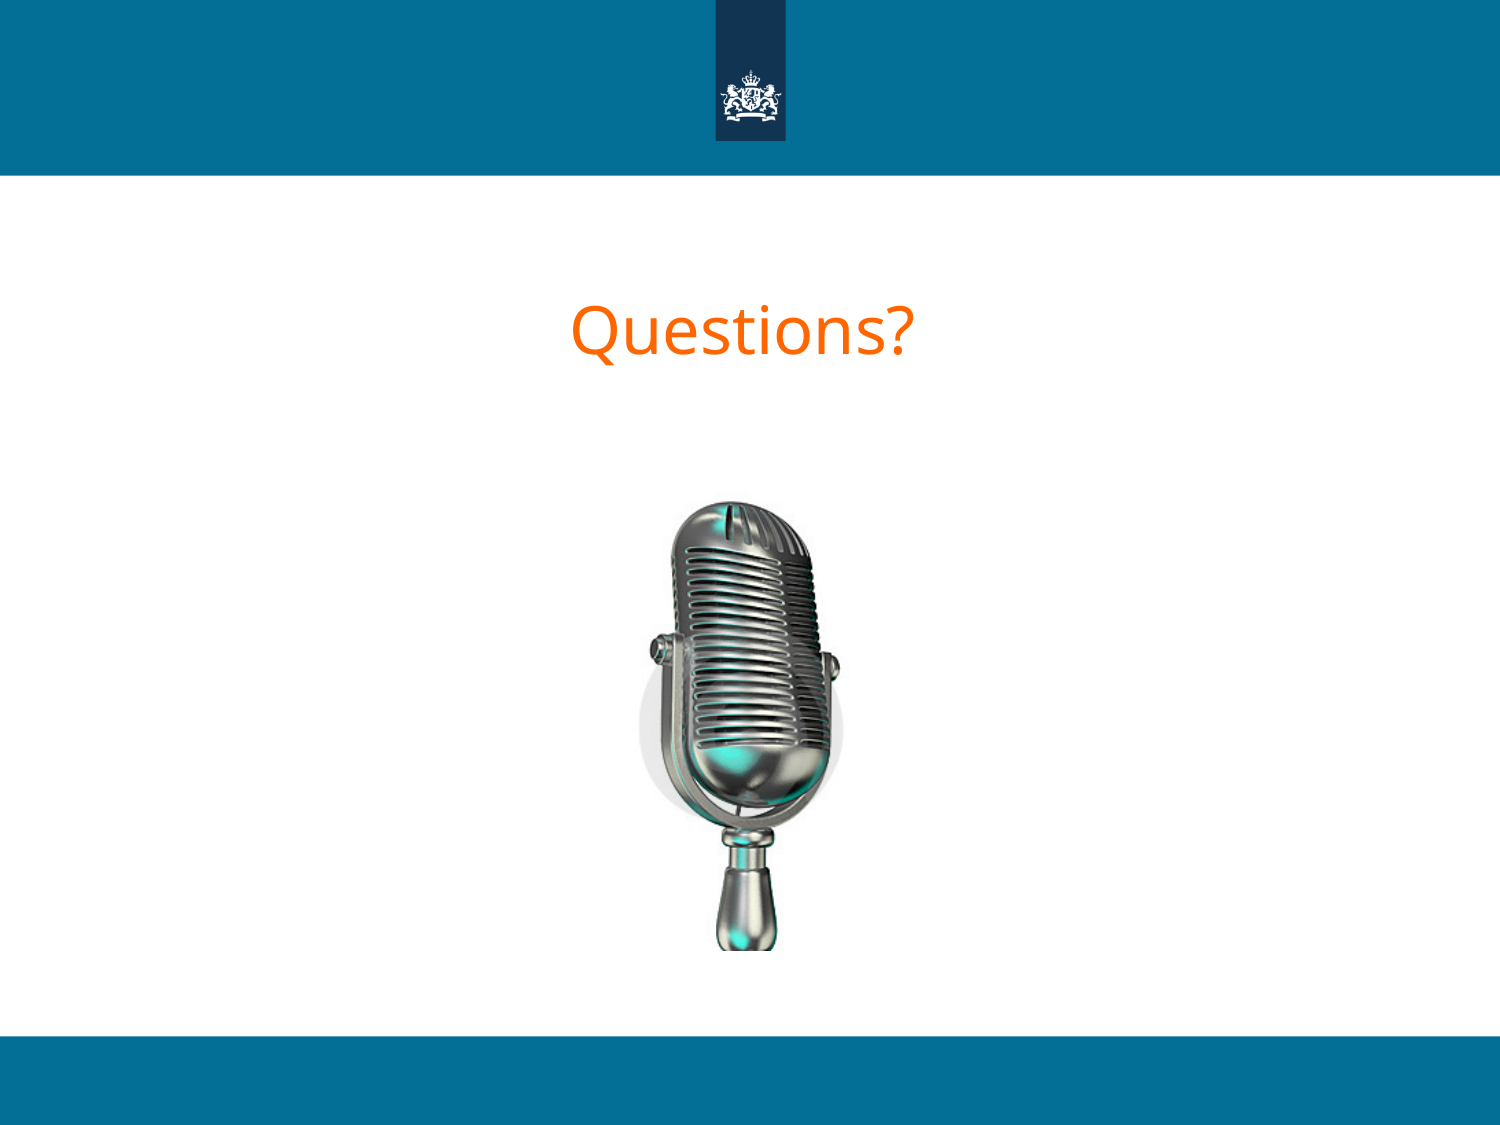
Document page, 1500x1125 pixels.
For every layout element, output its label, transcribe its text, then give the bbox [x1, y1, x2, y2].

text_box Questions? [554, 280, 949, 376]
picture [717, 0, 785, 140]
picture [575, 470, 925, 951]
